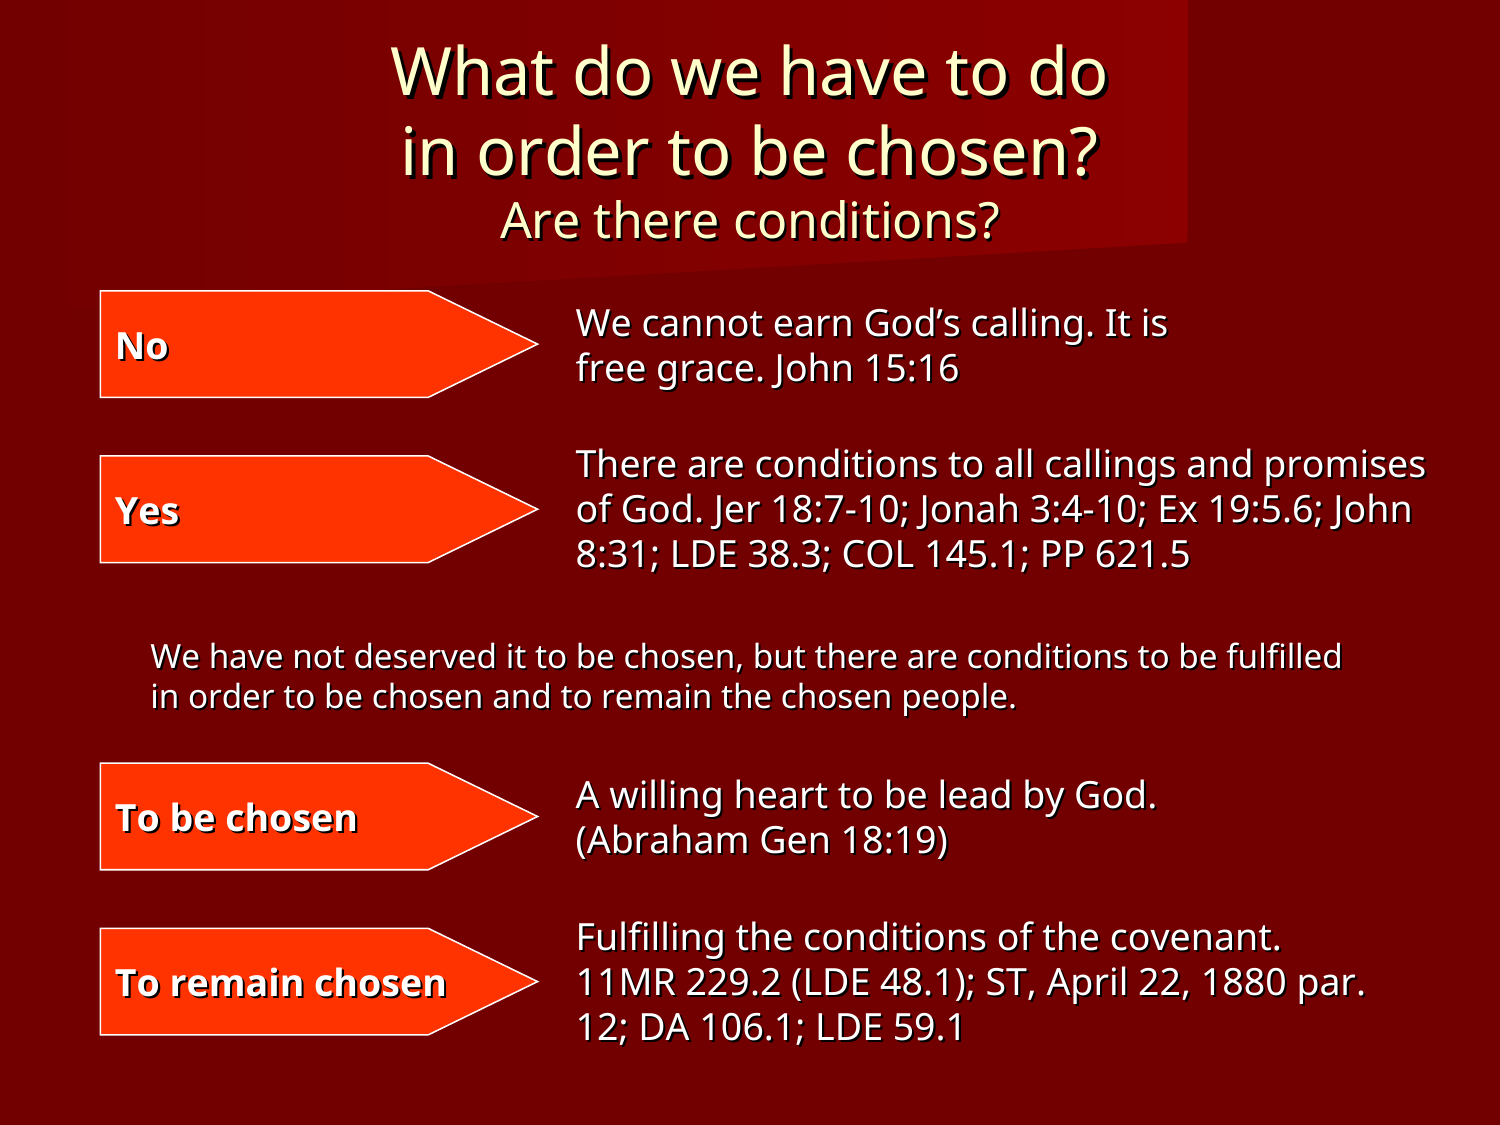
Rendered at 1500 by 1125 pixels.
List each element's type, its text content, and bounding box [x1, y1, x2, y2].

text_box We have not deserved it to be chosen, but there are conditions to be fulfilled in order to be chosen and to remain the chosen people. [135, 627, 1388, 723]
text_box Yes [100, 455, 538, 563]
text_box Fulfilling the conditions of the covenant. 11MR 229.2 (LDE 48.1); ST, April 22, 1880 par. 12; DA 106.1; LDE 59.1 [560, 904, 1400, 1056]
text_box To be chosen [100, 763, 538, 870]
title What do we have to do in order to be chosen? Are there conditions? [0, 21, 1500, 257]
text_box A willing heart to be lead by God. (Abraham Gen 18:19) [560, 763, 1235, 869]
text_box We cannot earn God’s calling. It is free grace. John 15:16 [560, 290, 1235, 397]
text_box There are conditions to all callings and promises of God. Jer 18:7-10; Jonah 3:4-10; Ex 19:5.6; John 8:31; LDE 38.3; COL 145.1; PP 621.5 [560, 432, 1447, 583]
text_box To remain chosen [100, 928, 538, 1035]
text_box No [100, 290, 538, 398]
